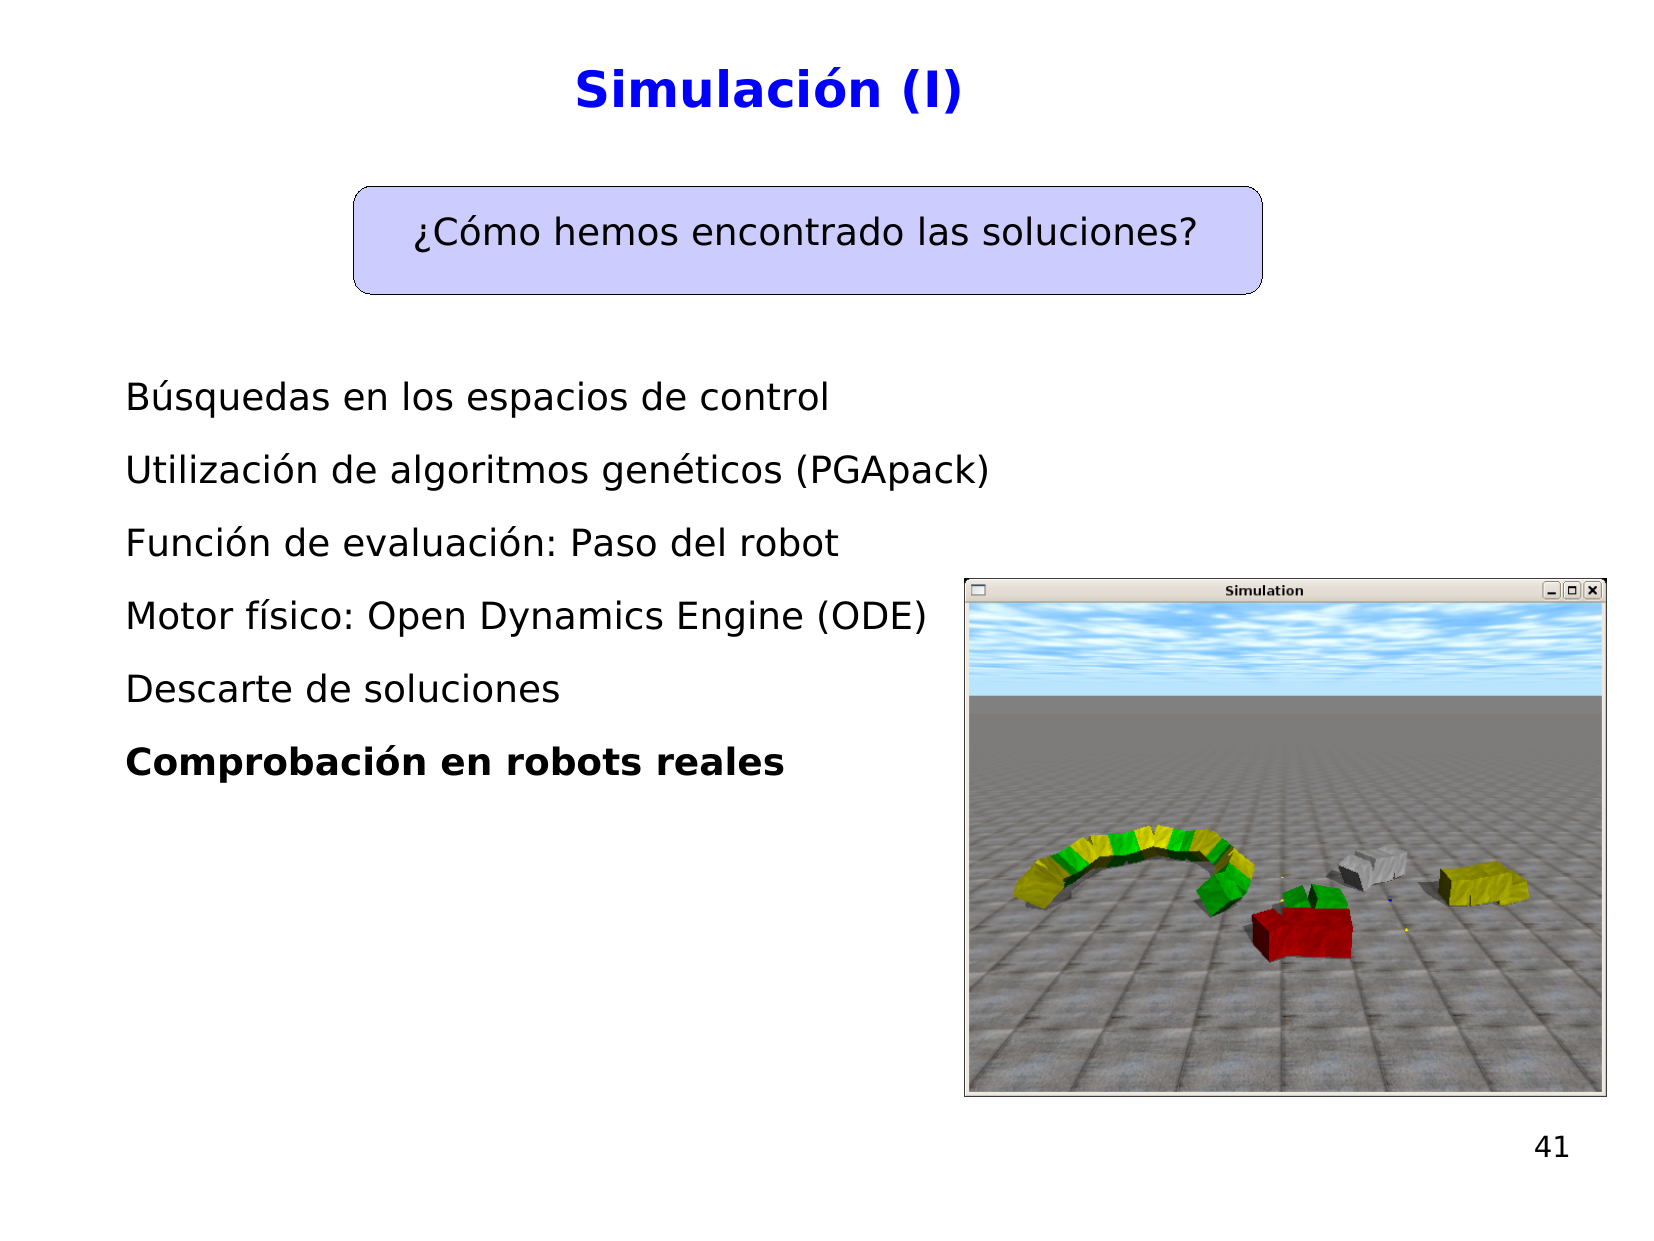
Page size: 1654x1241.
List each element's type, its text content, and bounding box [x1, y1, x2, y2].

text_box [353, 186, 1263, 295]
text_box ¿Cómo hemos encontrado las soluciones? [397, 203, 1215, 263]
text_box Simulación (I) [559, 53, 980, 127]
picture [964, 578, 1607, 1097]
text_box Búsquedas en los espacios de control Utilización de algoritmos genéticos (PGApack) Función de evaluación: Paso del robot Motor físico: Open Dynamics Engine (ODE) Descarte de soluciones Comprobación en robots reales [98, 368, 1020, 792]
